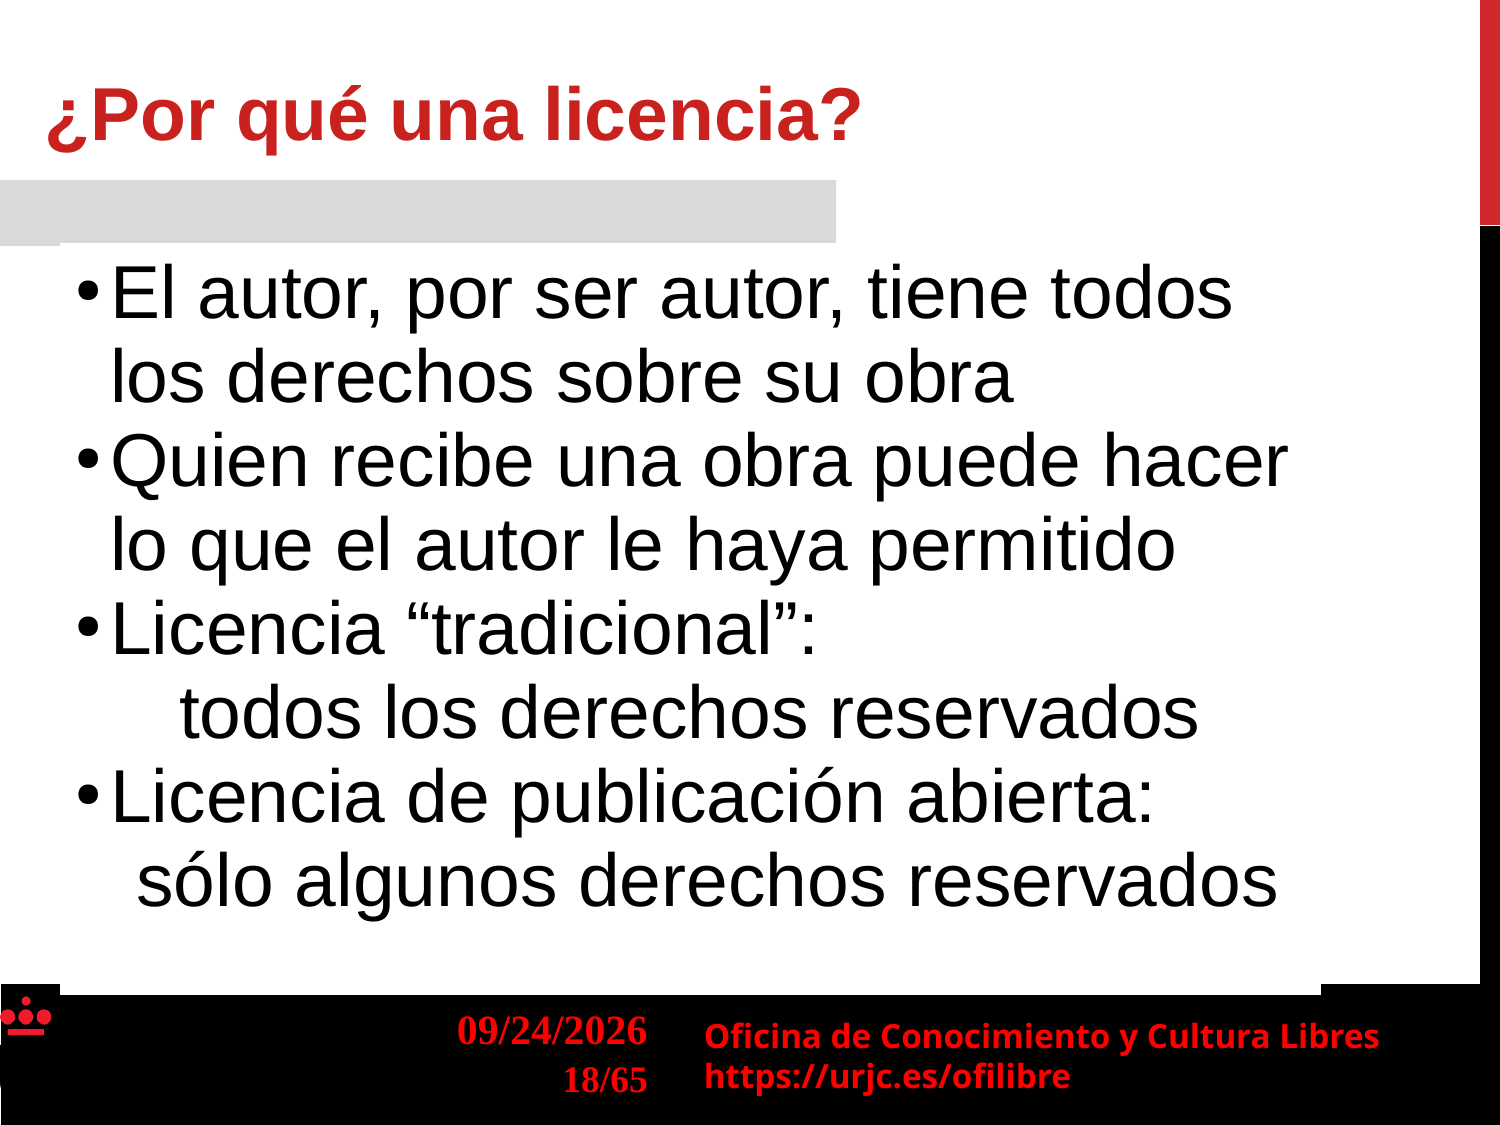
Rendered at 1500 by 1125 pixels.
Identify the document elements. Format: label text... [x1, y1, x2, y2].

text_box ¿Por qué una licencia? [30, 64, 1306, 248]
title [75, 15, 1425, 172]
text_box El autor, por ser autor, tiene todos los derechos sobre su obra Quien recibe una obra puede hacer lo que el autor le haya permitido Licencia “tradicional”: todos los derechos reservados Licencia de publicación abierta: sólo algunos derechos reservados [60, 243, 1321, 995]
